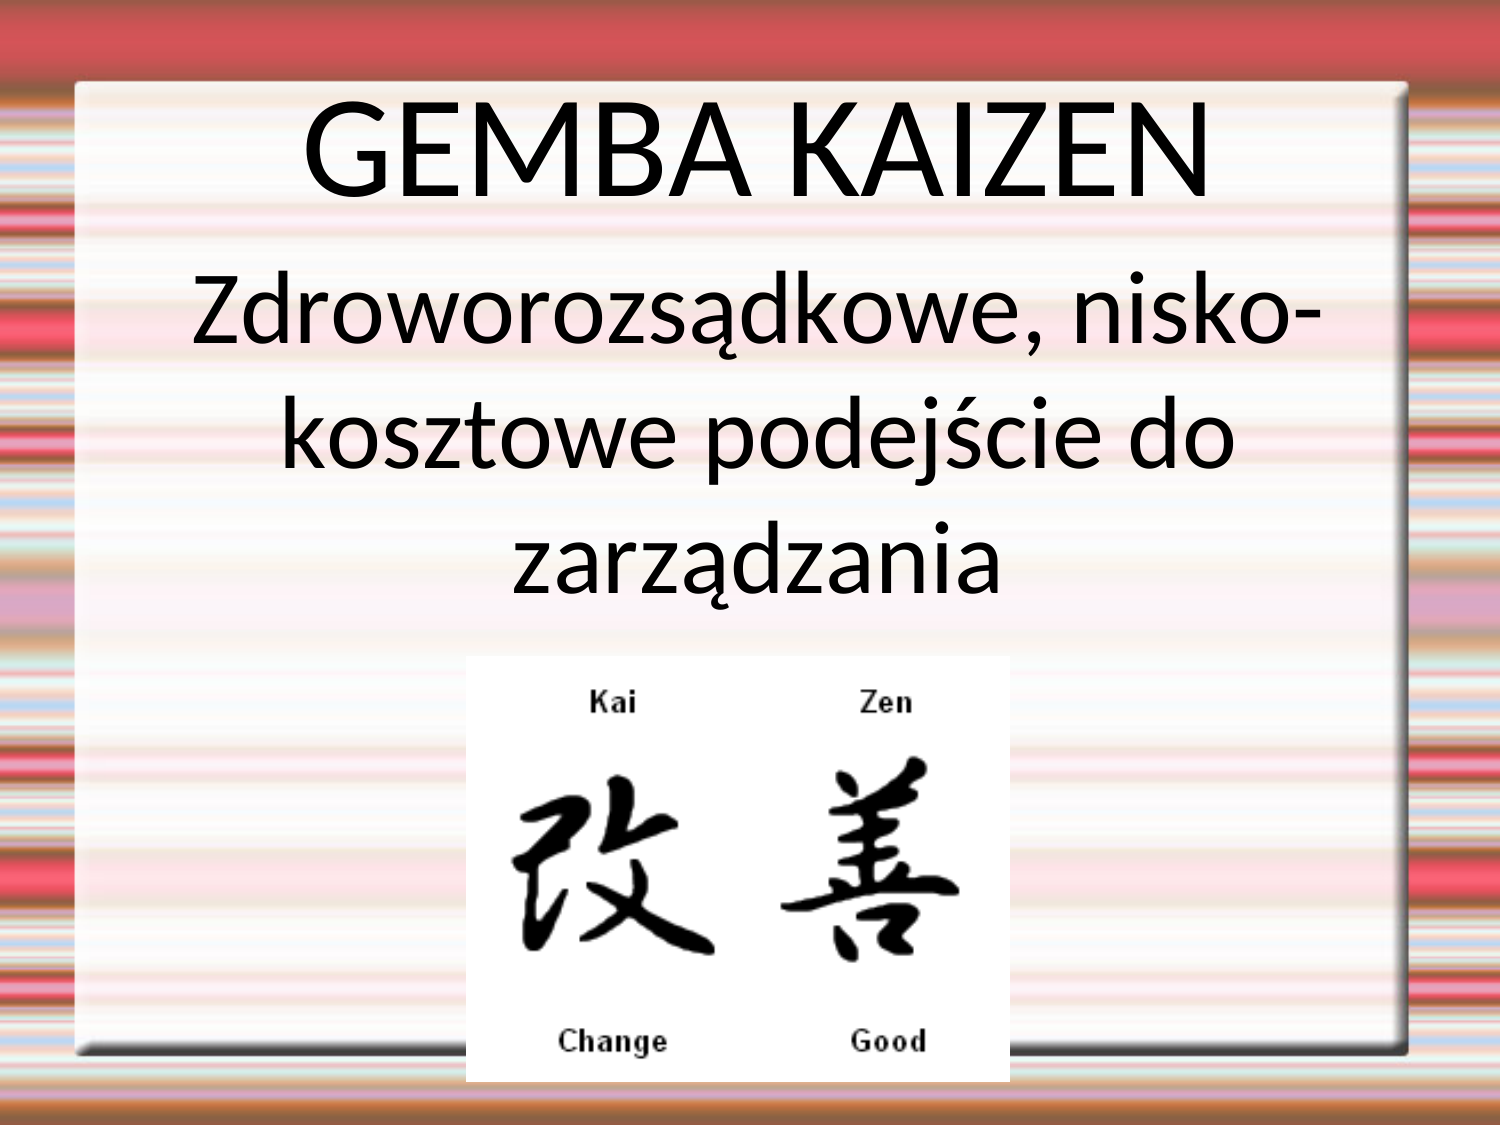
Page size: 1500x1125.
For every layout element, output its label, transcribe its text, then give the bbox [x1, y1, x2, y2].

subtitle Zdroworozsądkowe, nisko-kosztowe podejście do zarządzania [97, 231, 1421, 776]
picture [0, 0, 1500, 1125]
title GEMBA KAIZEN [121, 42, 1397, 231]
